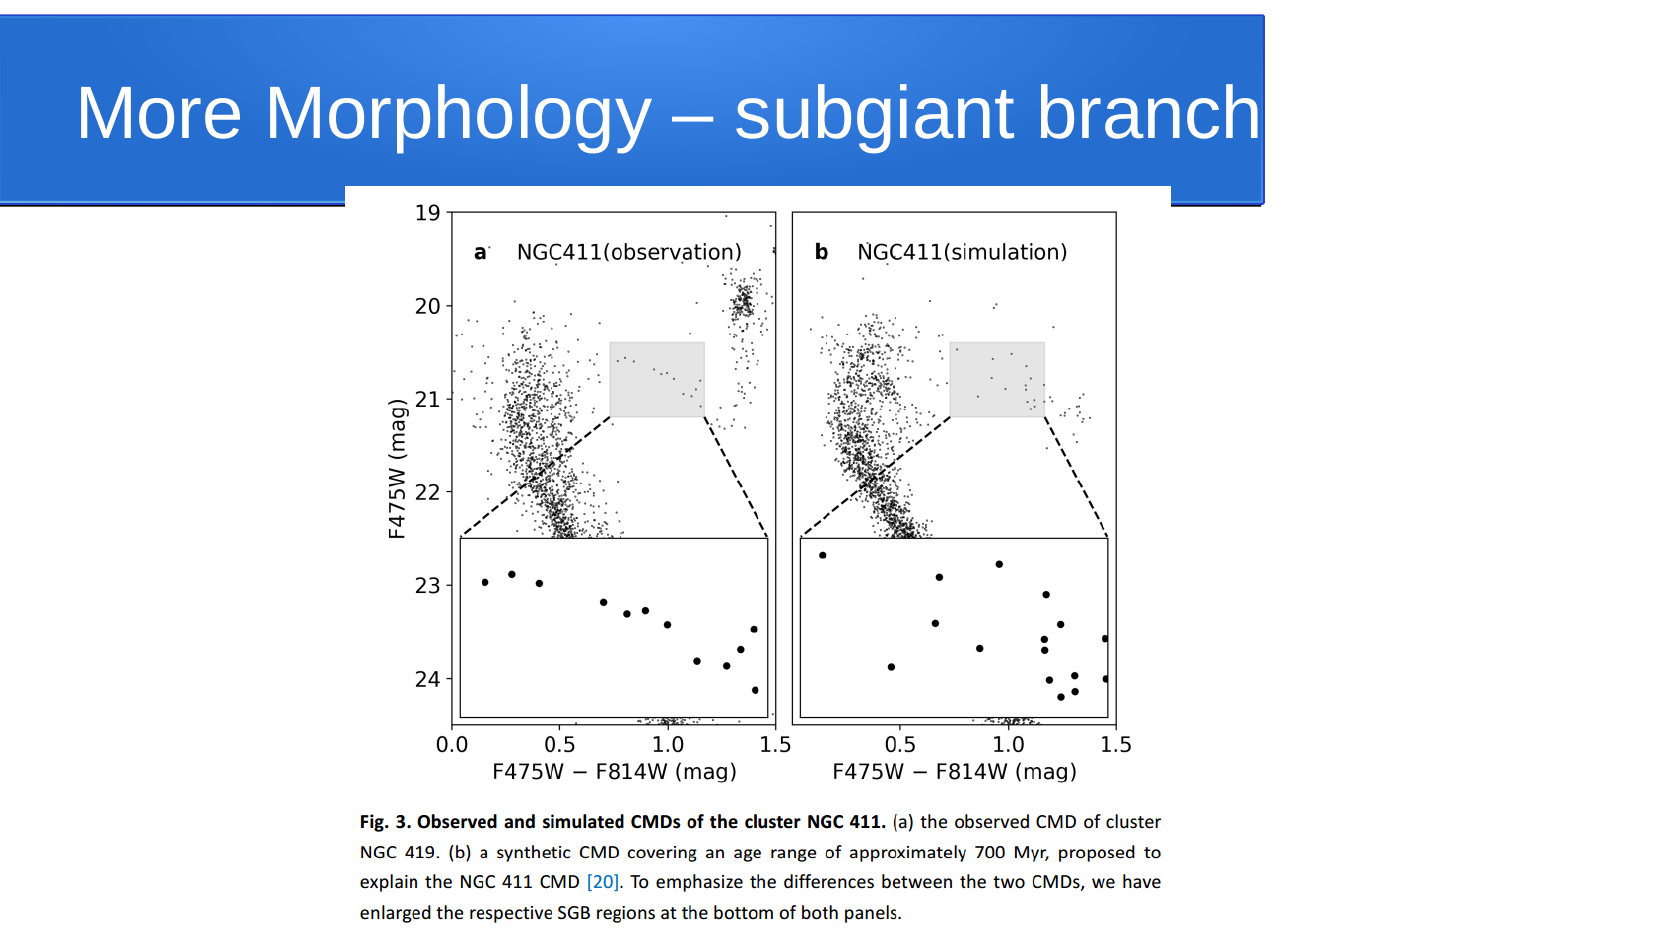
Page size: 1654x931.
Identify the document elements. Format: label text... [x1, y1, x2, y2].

title More Morphology – subgiant branch [75, 30, 1268, 197]
picture [345, 186, 1171, 931]
